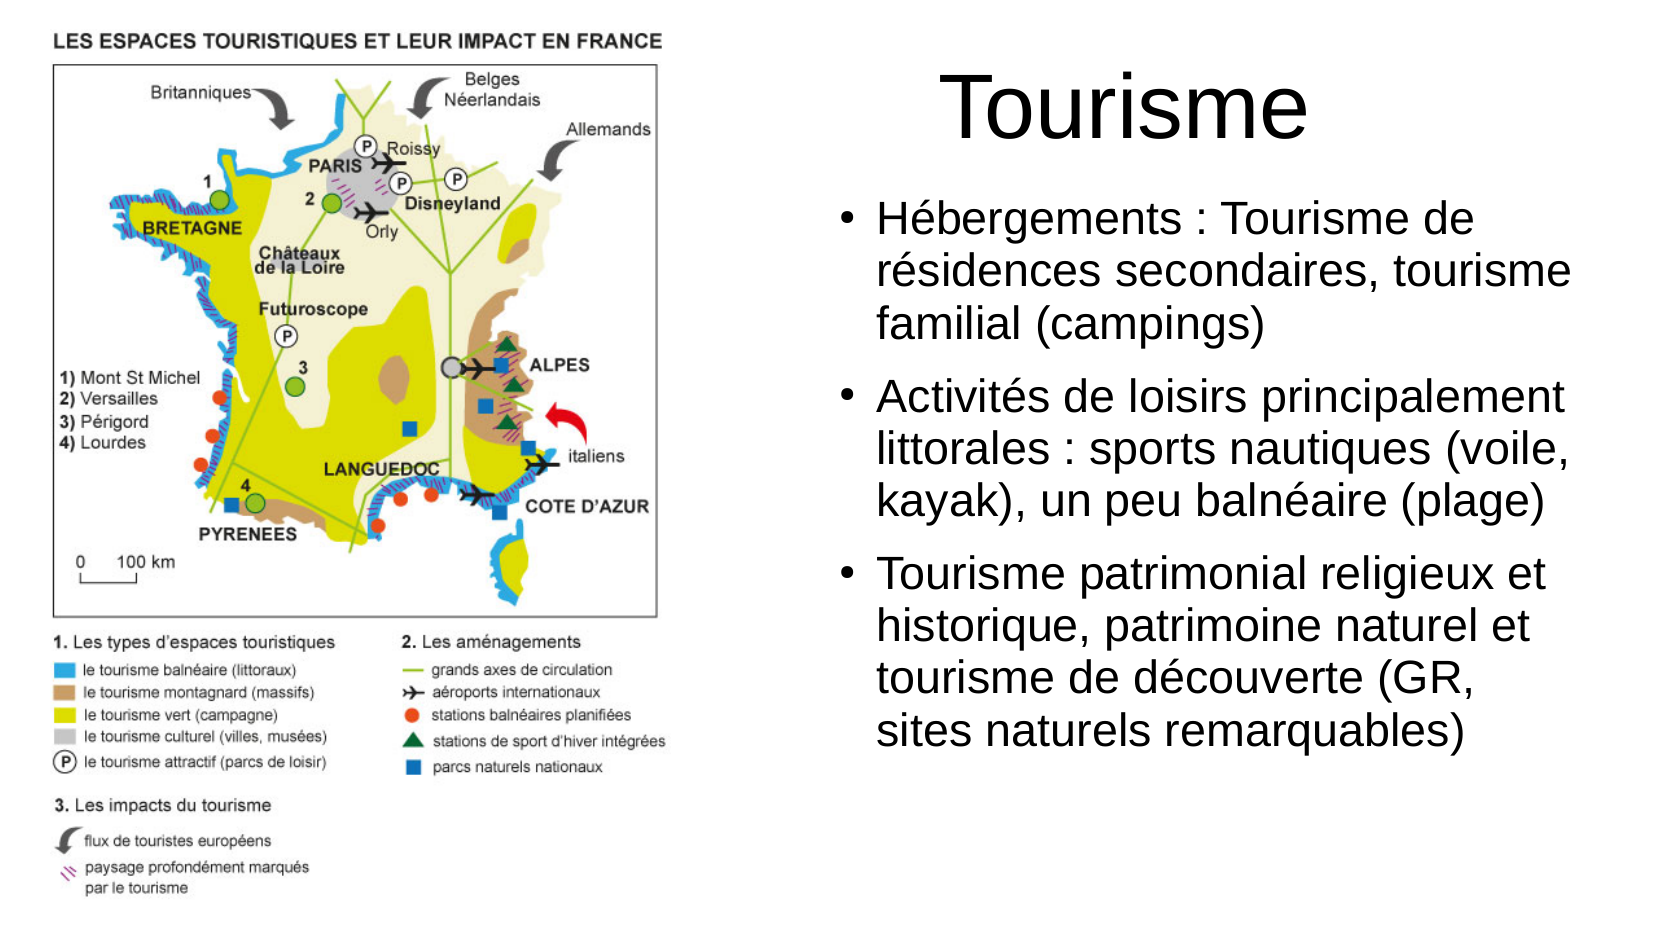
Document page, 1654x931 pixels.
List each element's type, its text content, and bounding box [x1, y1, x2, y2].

list Hébergements : Tourisme de résidences secondaires, tourisme familial (campings) Activités de loisirs principalement littorales : sports nautiques (voile, kayak), un peu balnéaire (plage) Tourisme patrimonial religieux et historique, patrimoine naturel et tourisme de découverte (GR, sites naturels remarquables) [826, 192, 1577, 768]
picture [40, 19, 671, 916]
title Tourisme [679, 37, 1571, 178]
